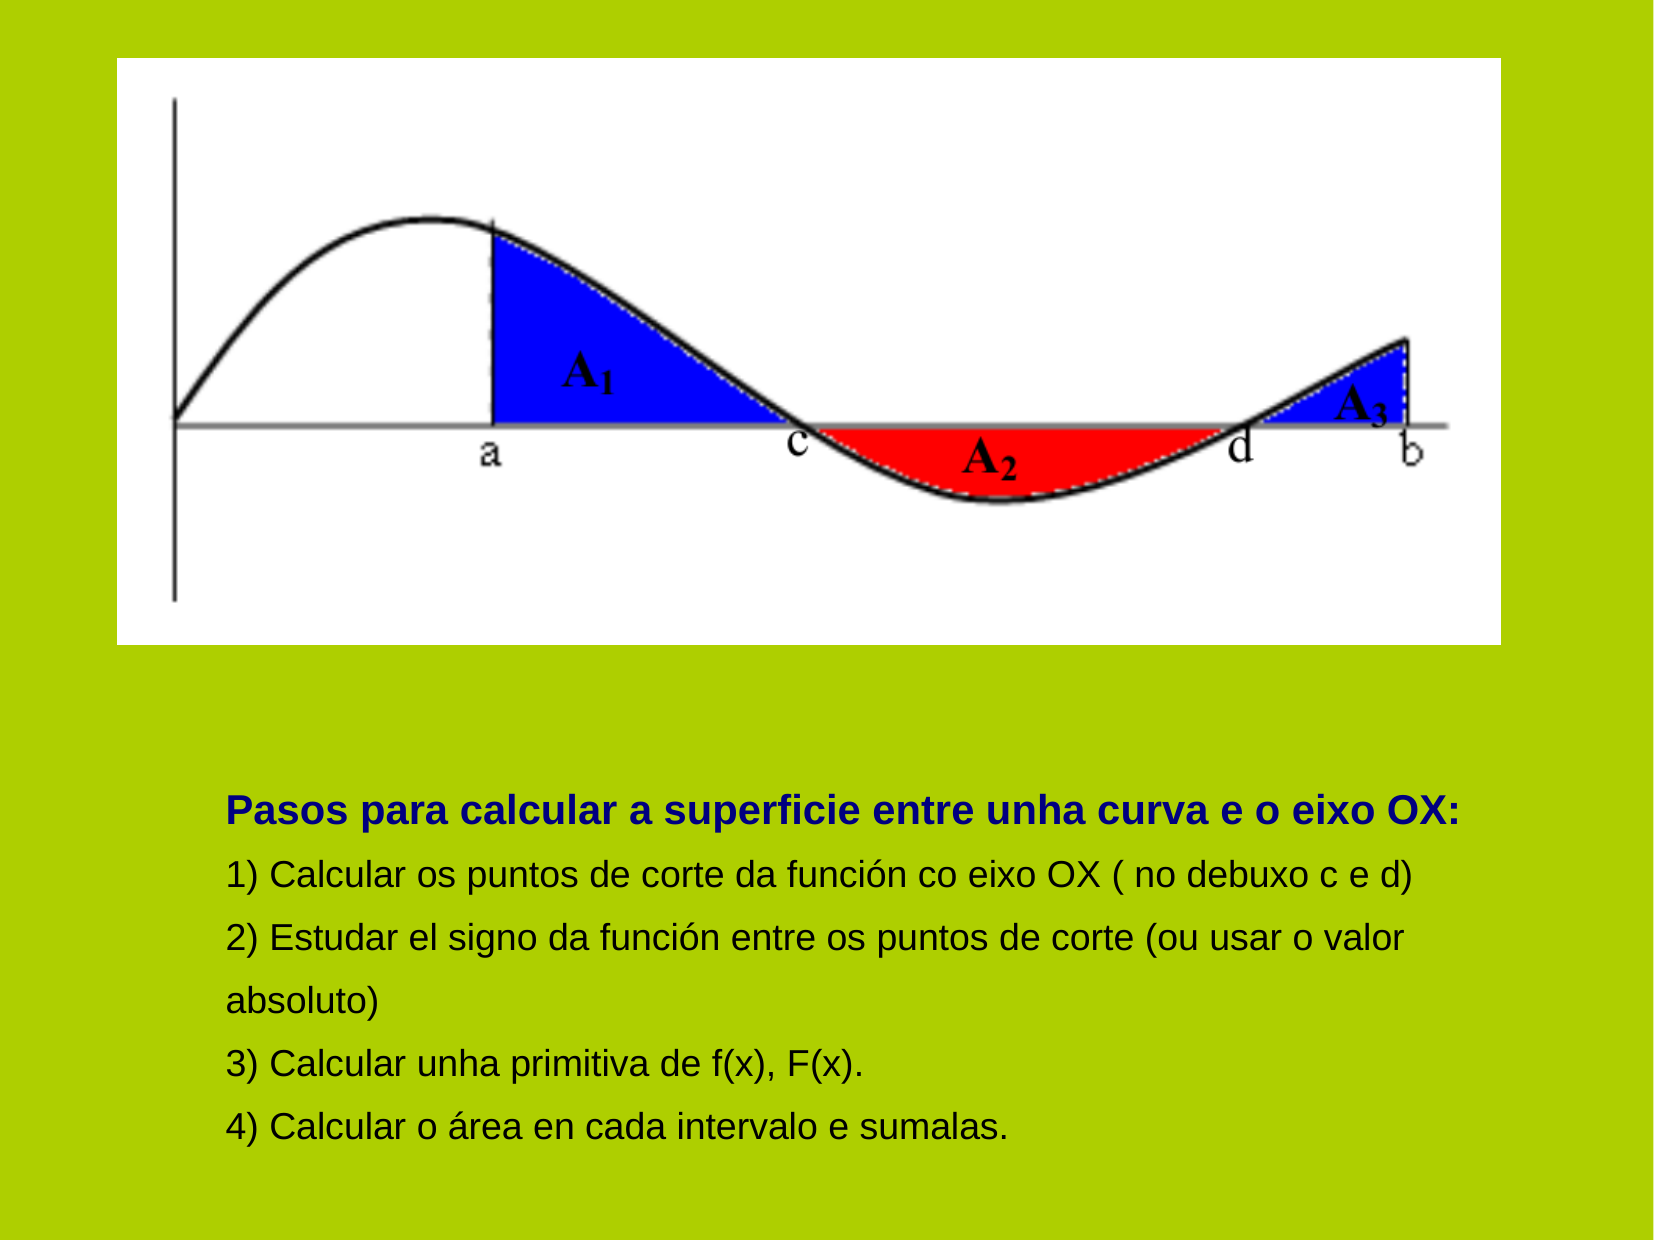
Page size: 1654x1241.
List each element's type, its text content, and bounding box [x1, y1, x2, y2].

picture [117, 58, 1501, 645]
text_box Pasos para calcular a superficie entre unha curva e o eixo OX: 1) Calcular os puntos de corte da función co eixo OX ( no debuxo c e d) 2) Estudar el signo da función entre os puntos de corte (ou usar o valor absoluto) 3) Calcular unha primitiva de f(x), F(x). 4) Calcular o área en cada intervalo e sumalas. [210, 755, 1512, 1133]
